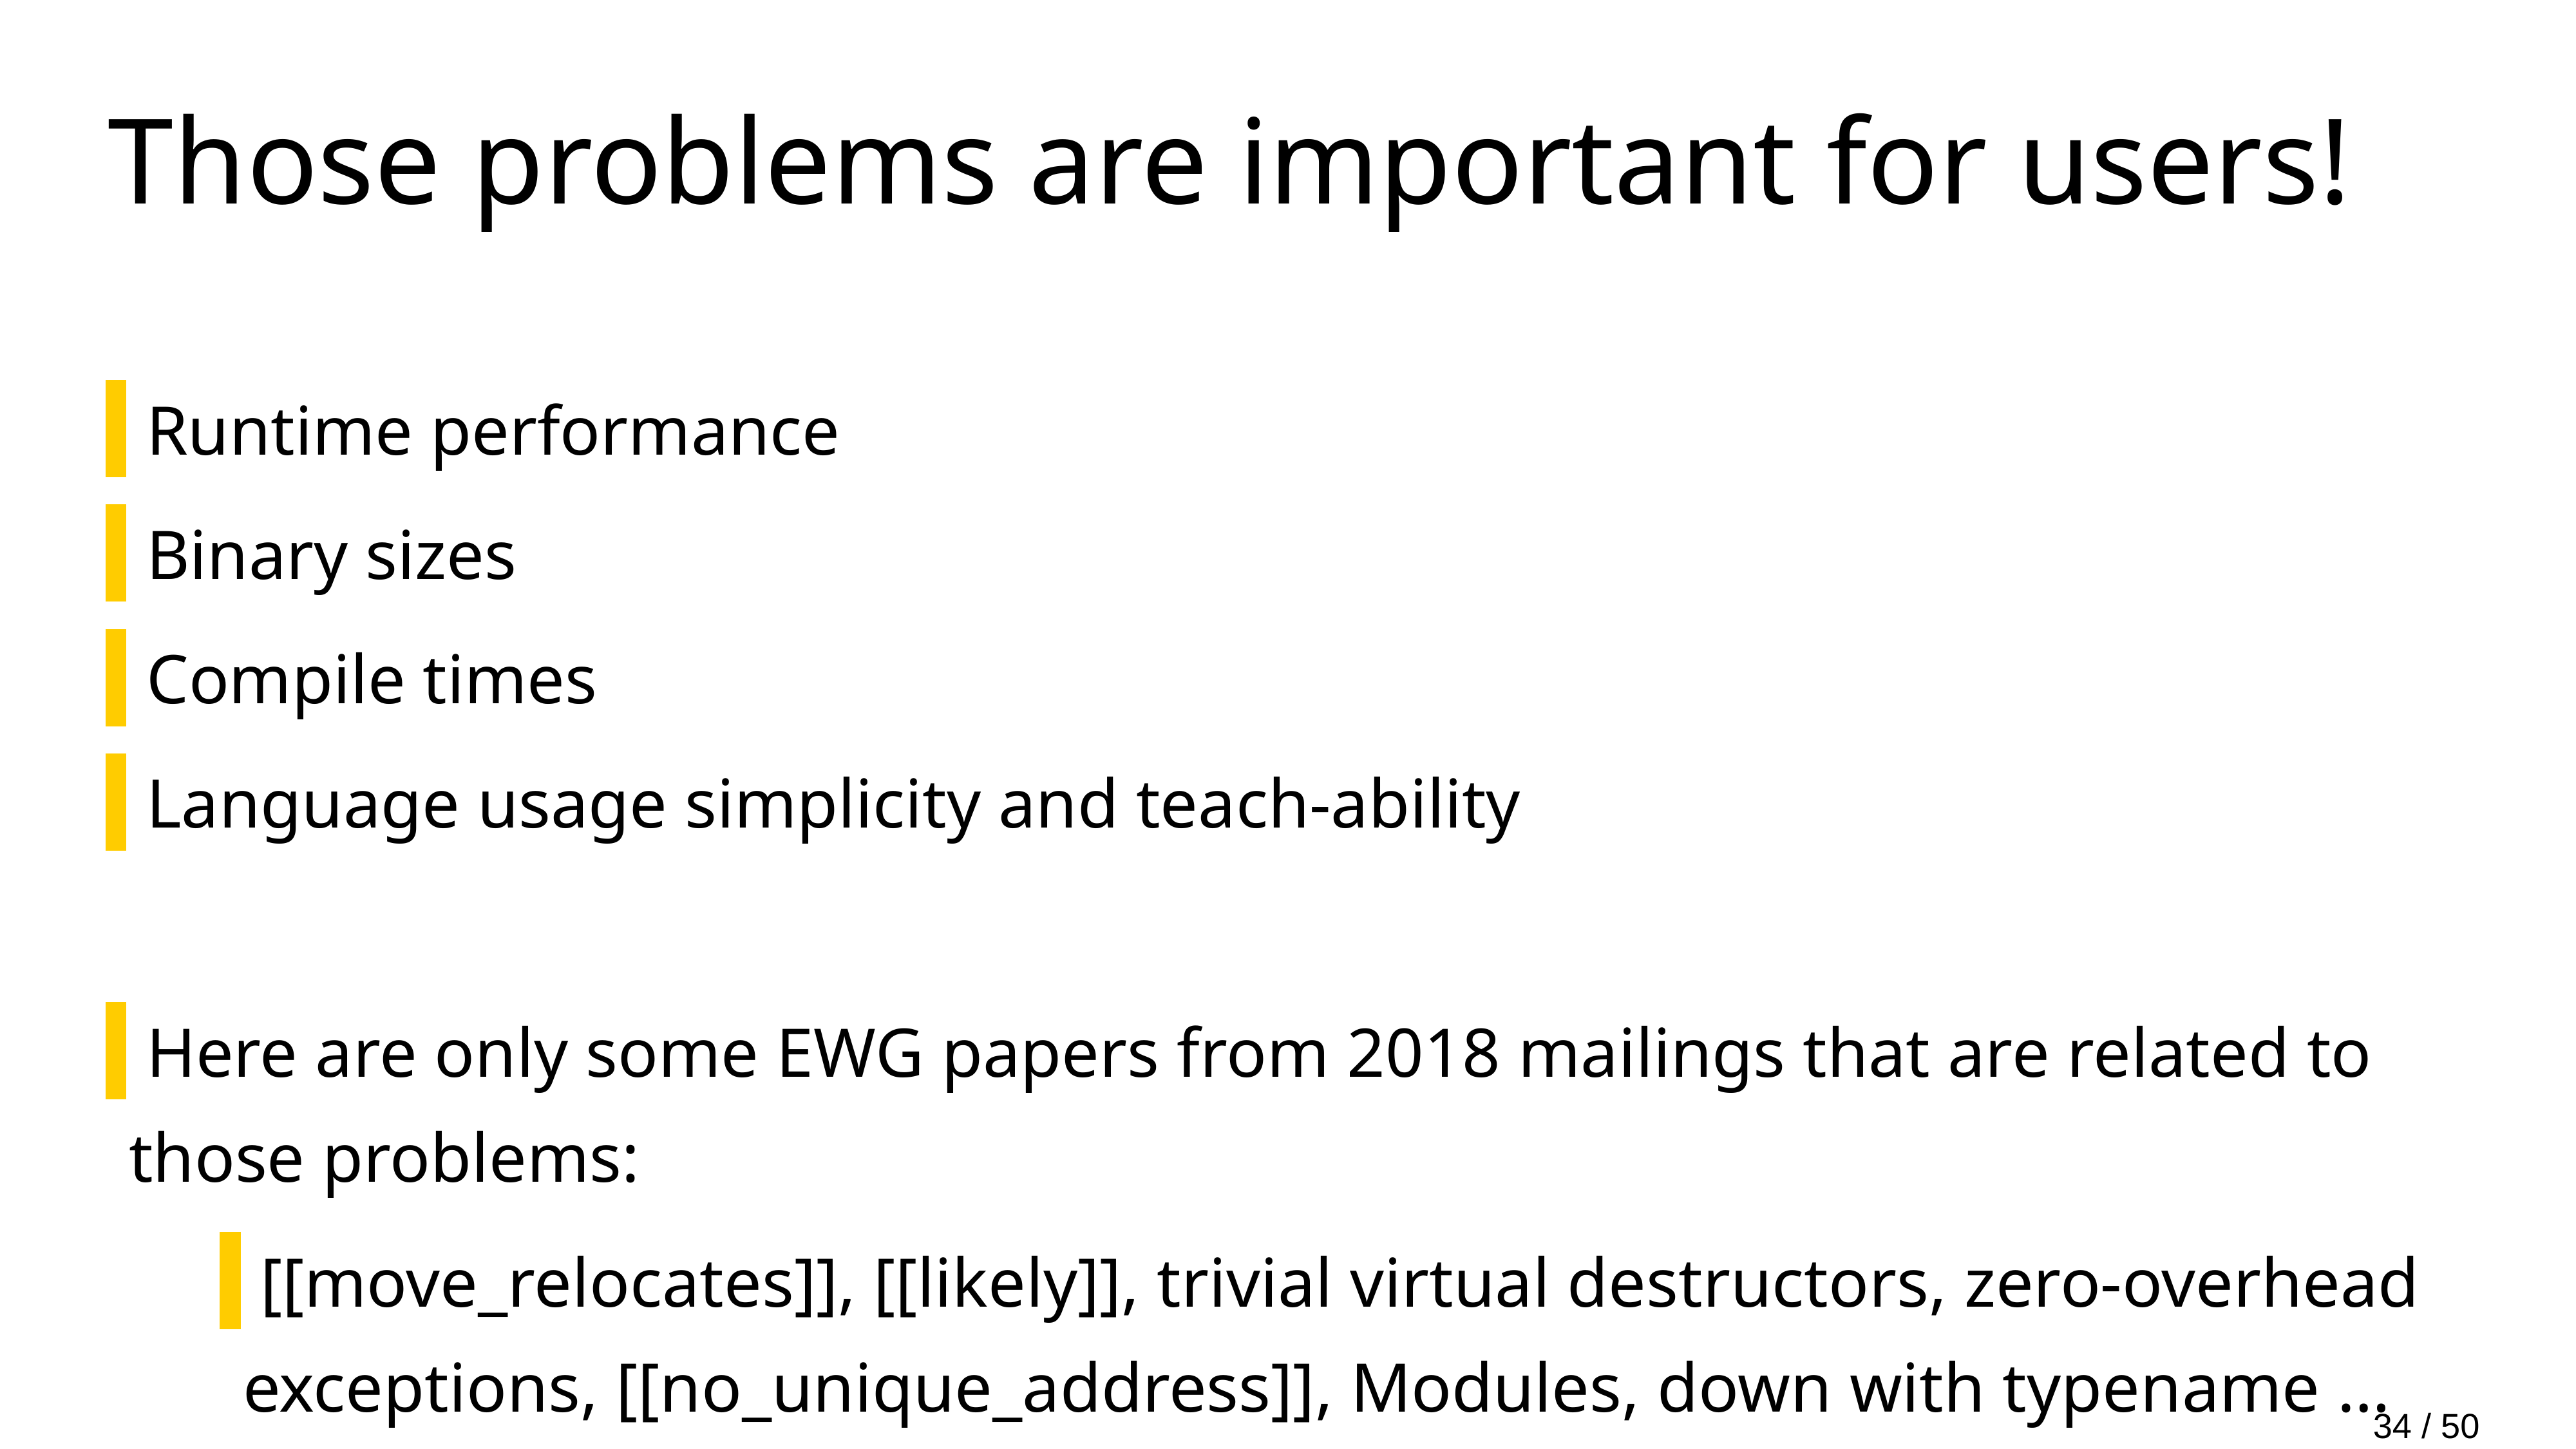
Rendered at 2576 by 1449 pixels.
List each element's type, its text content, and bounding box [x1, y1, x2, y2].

text_box <number> / 50 [2363, 1402, 2576, 1449]
title Those problems are important for users! [108, 80, 2468, 242]
text_box Runtime performance Binary sizes Compile times Language usage simplicity and teach-ability Here are only some EWG papers from 2018 mailings that are related to those problems: [[move_relocates]], [[likely]], trivial virtual destructors, zero-overhead exceptions, [[no_unique_address]], Modules, down with typename … There's even more papers for LEWG that try to improve some of those [96, 364, 2512, 1419]
